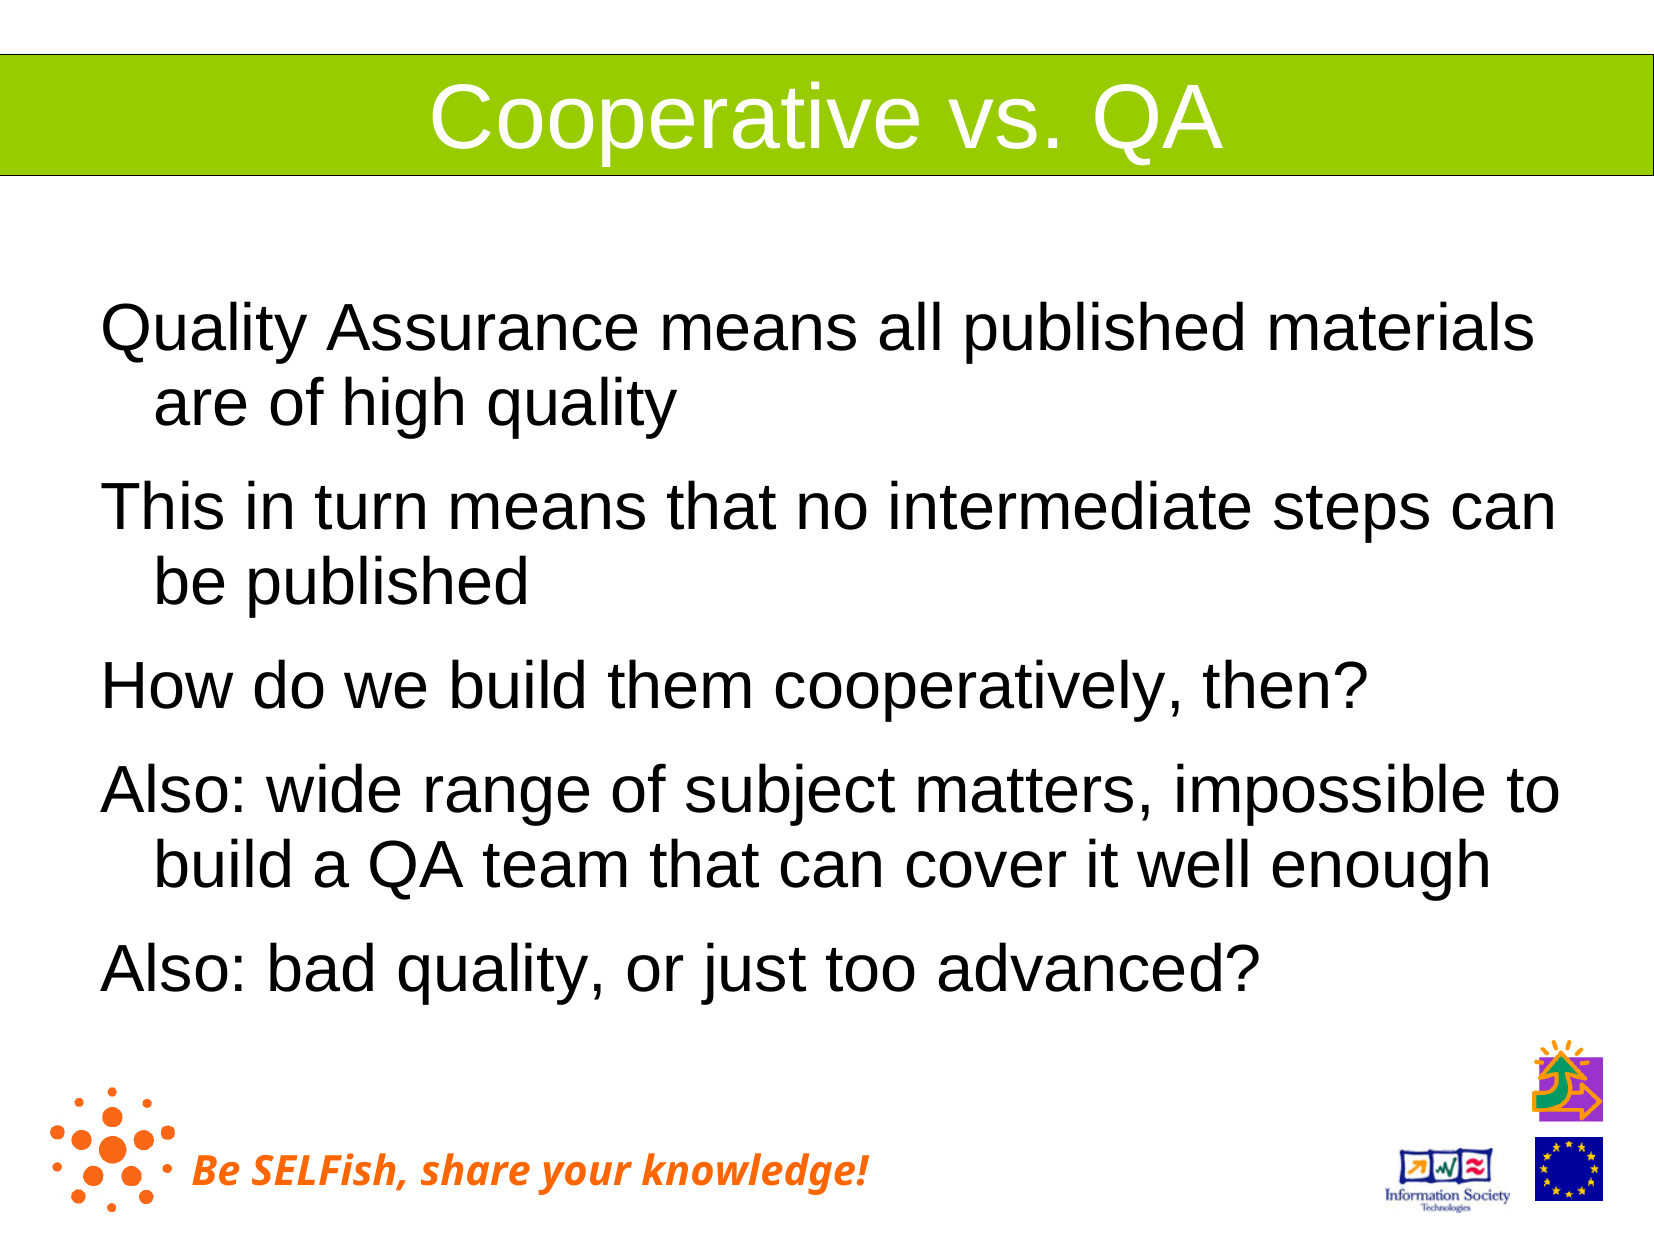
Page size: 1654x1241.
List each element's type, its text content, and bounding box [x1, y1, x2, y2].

title Cooperative vs. QA [82, 59, 1571, 174]
list Quality Assurance means all published materials are of high quality This in turn means that no intermediate steps can be published How do we build them cooperatively, then? Also: wide range of subject matters, impossible to build a QA team that can cover it well enough Also: bad quality, or just too advanced? [82, 290, 1571, 1109]
picture [1532, 1040, 1603, 1201]
picture [1385, 1148, 1510, 1213]
picture [50, 1087, 175, 1212]
